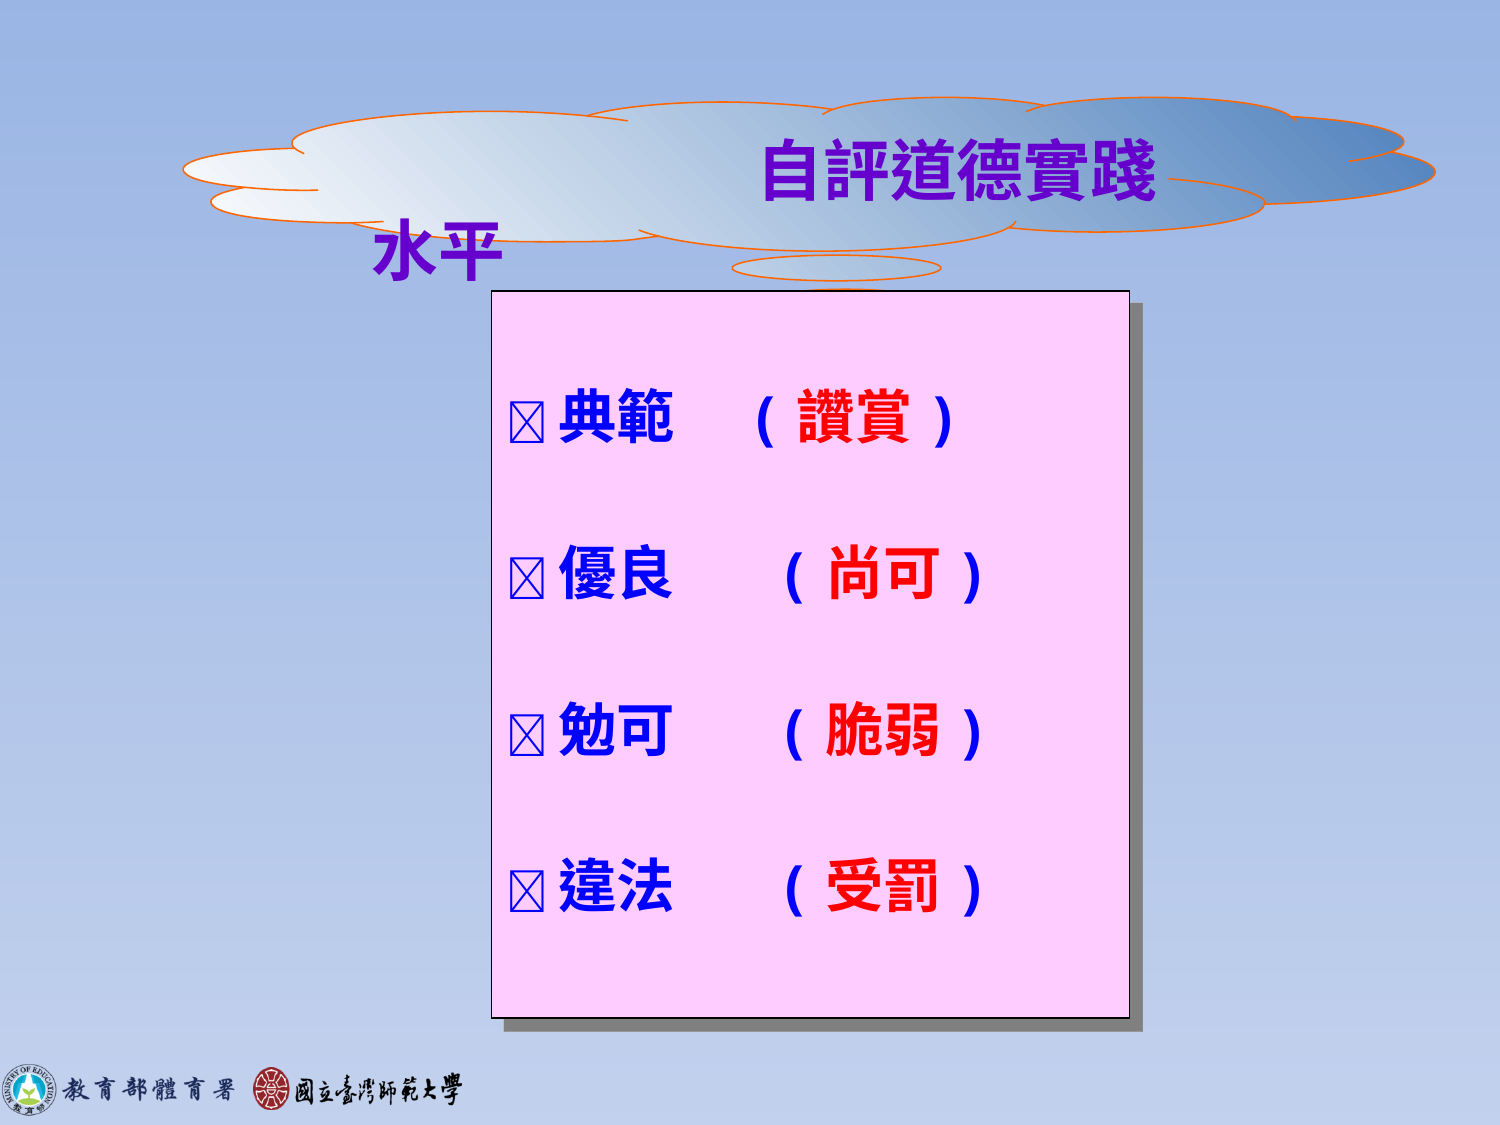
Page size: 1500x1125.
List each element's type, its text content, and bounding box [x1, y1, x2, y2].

text_box 自評道德實踐水平 [183, 97, 1436, 252]
text_box 典範 (讚賞) 優良 (尚可) 勉可 (脆弱) 違法 (受罰) [491, 291, 1129, 1018]
text_box 自評道德實踐水平 [732, 255, 941, 281]
